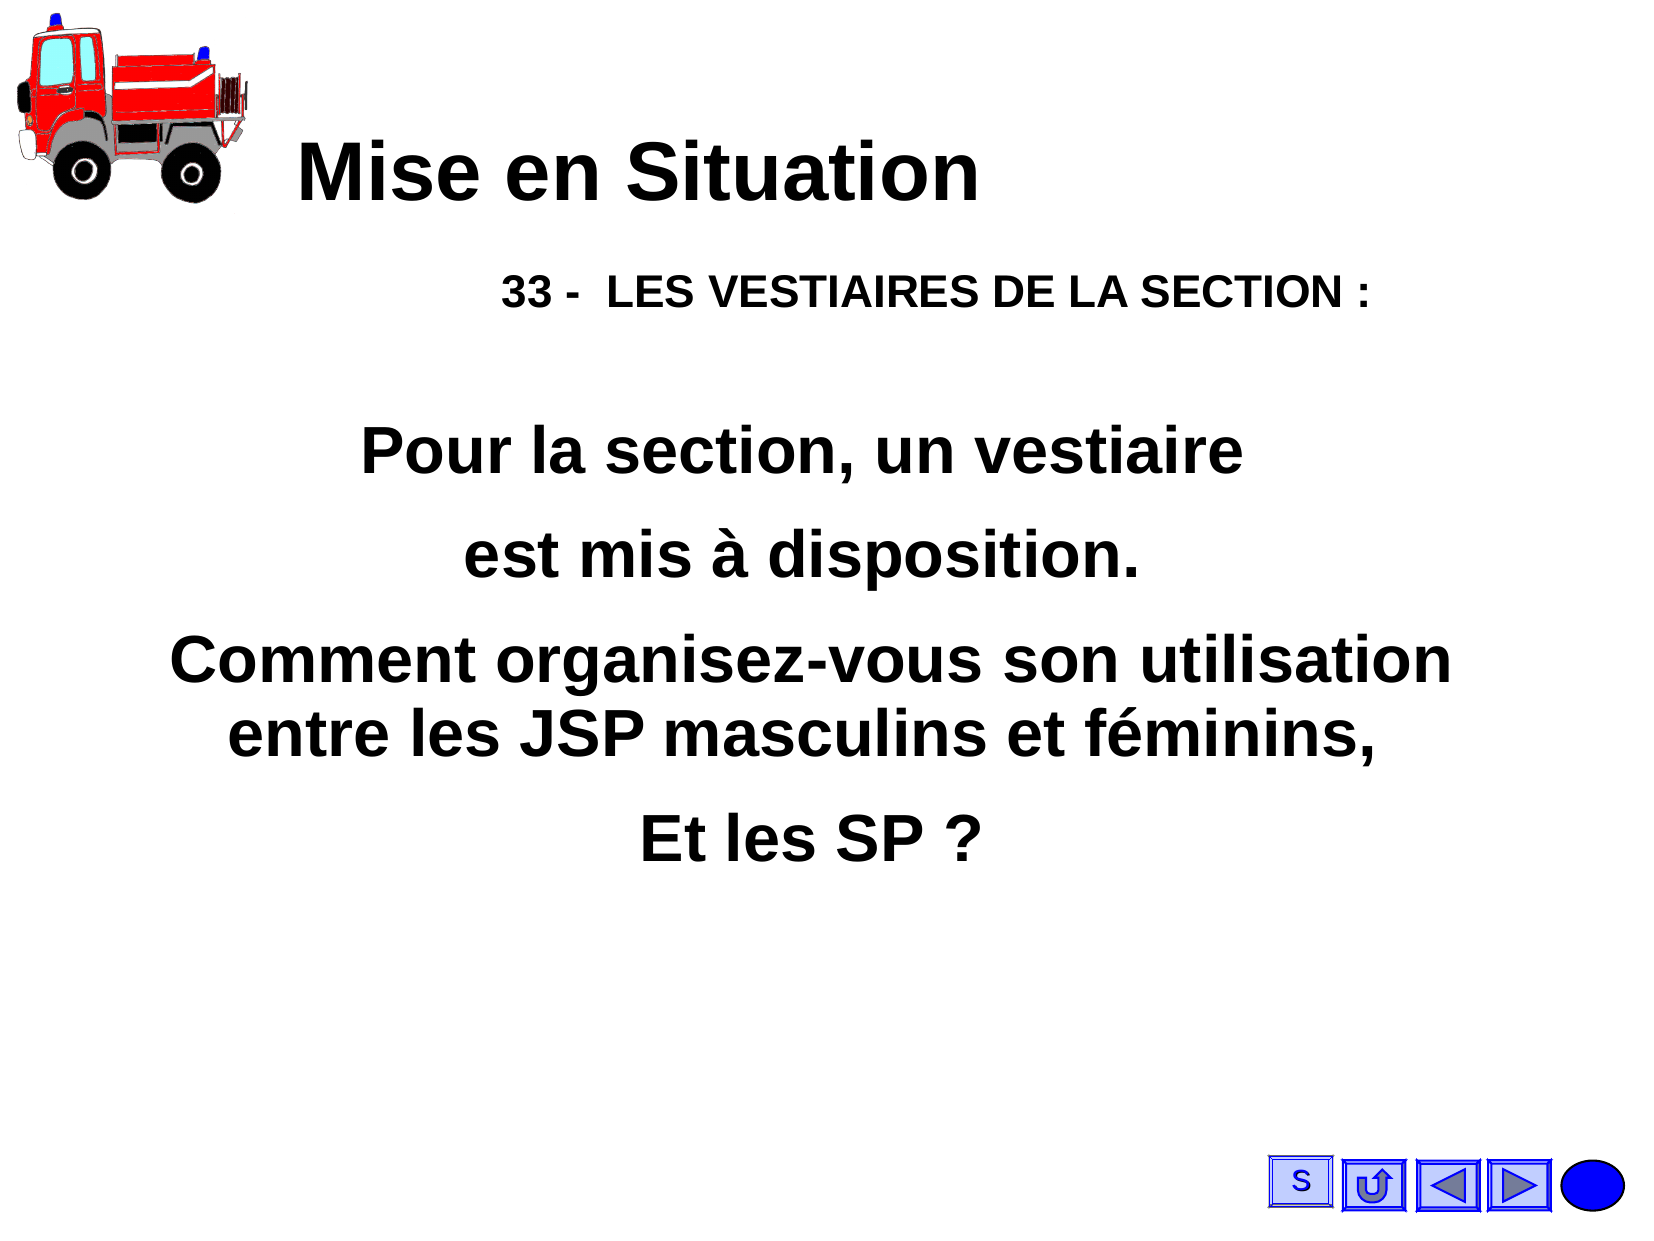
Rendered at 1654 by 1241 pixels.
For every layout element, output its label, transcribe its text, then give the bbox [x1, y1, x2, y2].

text_box Mise en Situation [281, 118, 1020, 227]
list Pour la section, un vestiaire est mis à disposition. Comment organisez-vous son utilisation entre les JSP masculins et féminins, Et les SP ? [147, 324, 1477, 1061]
picture [8, 8, 257, 216]
text_box 33 - LES VESTIAIRES DE LA SECTION : [501, 265, 1477, 371]
text_box [1561, 1160, 1625, 1211]
